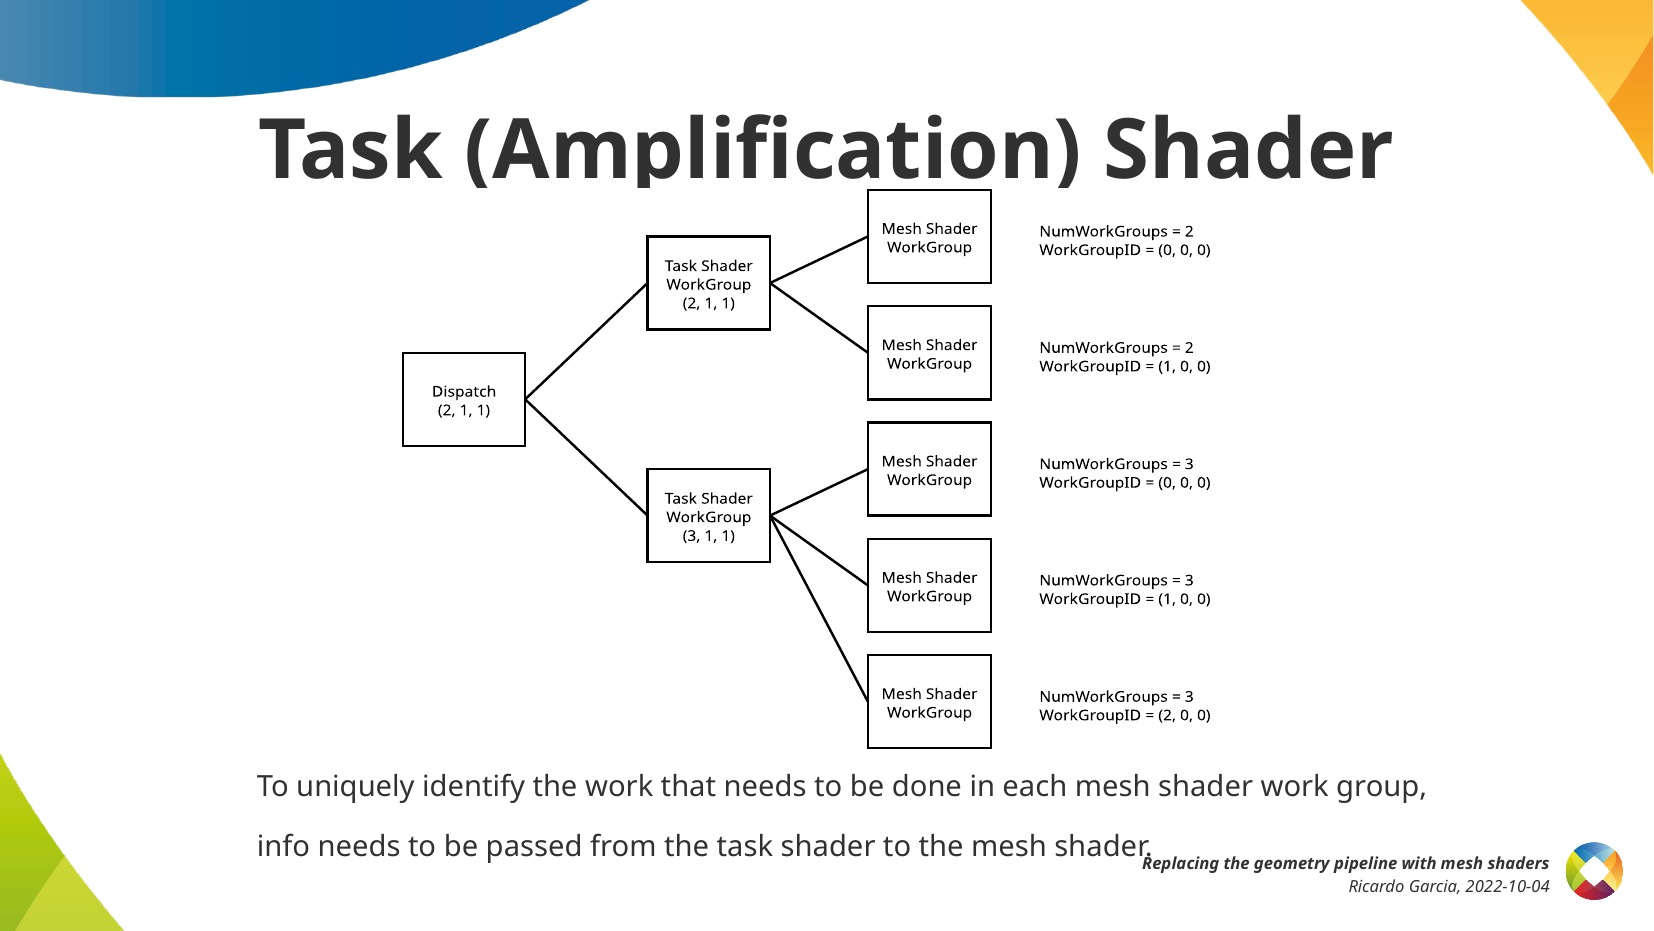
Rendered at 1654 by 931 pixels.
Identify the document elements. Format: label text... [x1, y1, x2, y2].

picture [215, 94, 236, 98]
picture [1564, 841, 1625, 901]
picture [281, 0, 591, 82]
picture [1519, 0, 1654, 178]
picture [401, 188, 1211, 750]
picture [0, 0, 167, 98]
text_box Task (Amplification) Shader [236, 82, 1418, 195]
text_box To uniquely identify the work that needs to be done in each mesh shader work group, info needs to be passed from the task shader to the mesh shader. [206, 738, 1447, 857]
picture [0, 752, 126, 931]
text_box Replacing the geometry pipeline with mesh shaders Ricardo Garcia, 2022-10-04 [147, 844, 1565, 899]
